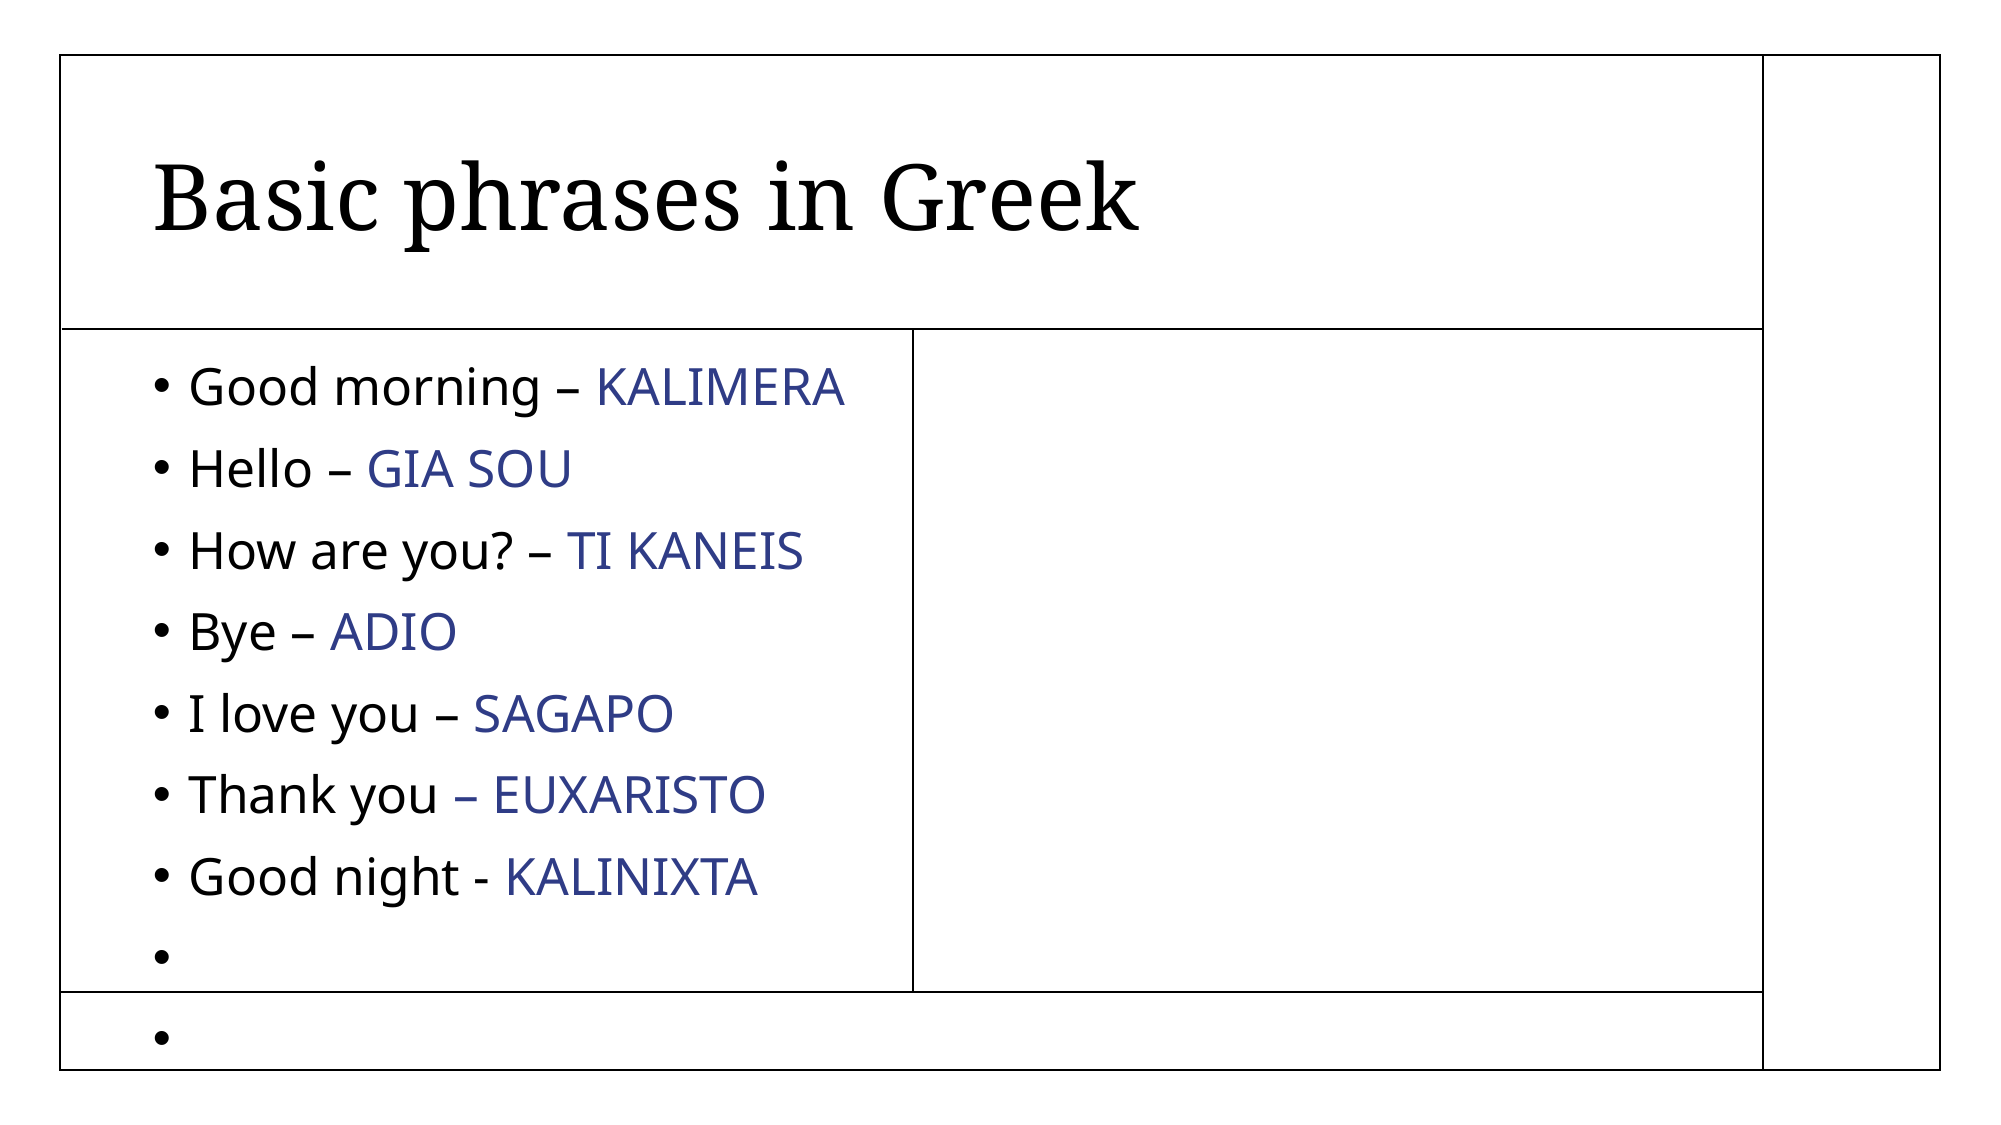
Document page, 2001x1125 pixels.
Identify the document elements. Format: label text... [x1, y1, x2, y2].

title Basic phrases in Greek [138, 91, 1687, 309]
list Good morning – KALIMERA Hello – GIA SOU How are you? – TI KANEIS Bye – ADIO I love you – SAGAPO Thank you – EUXARISTO Good night - KALINIXTA [138, 346, 867, 973]
